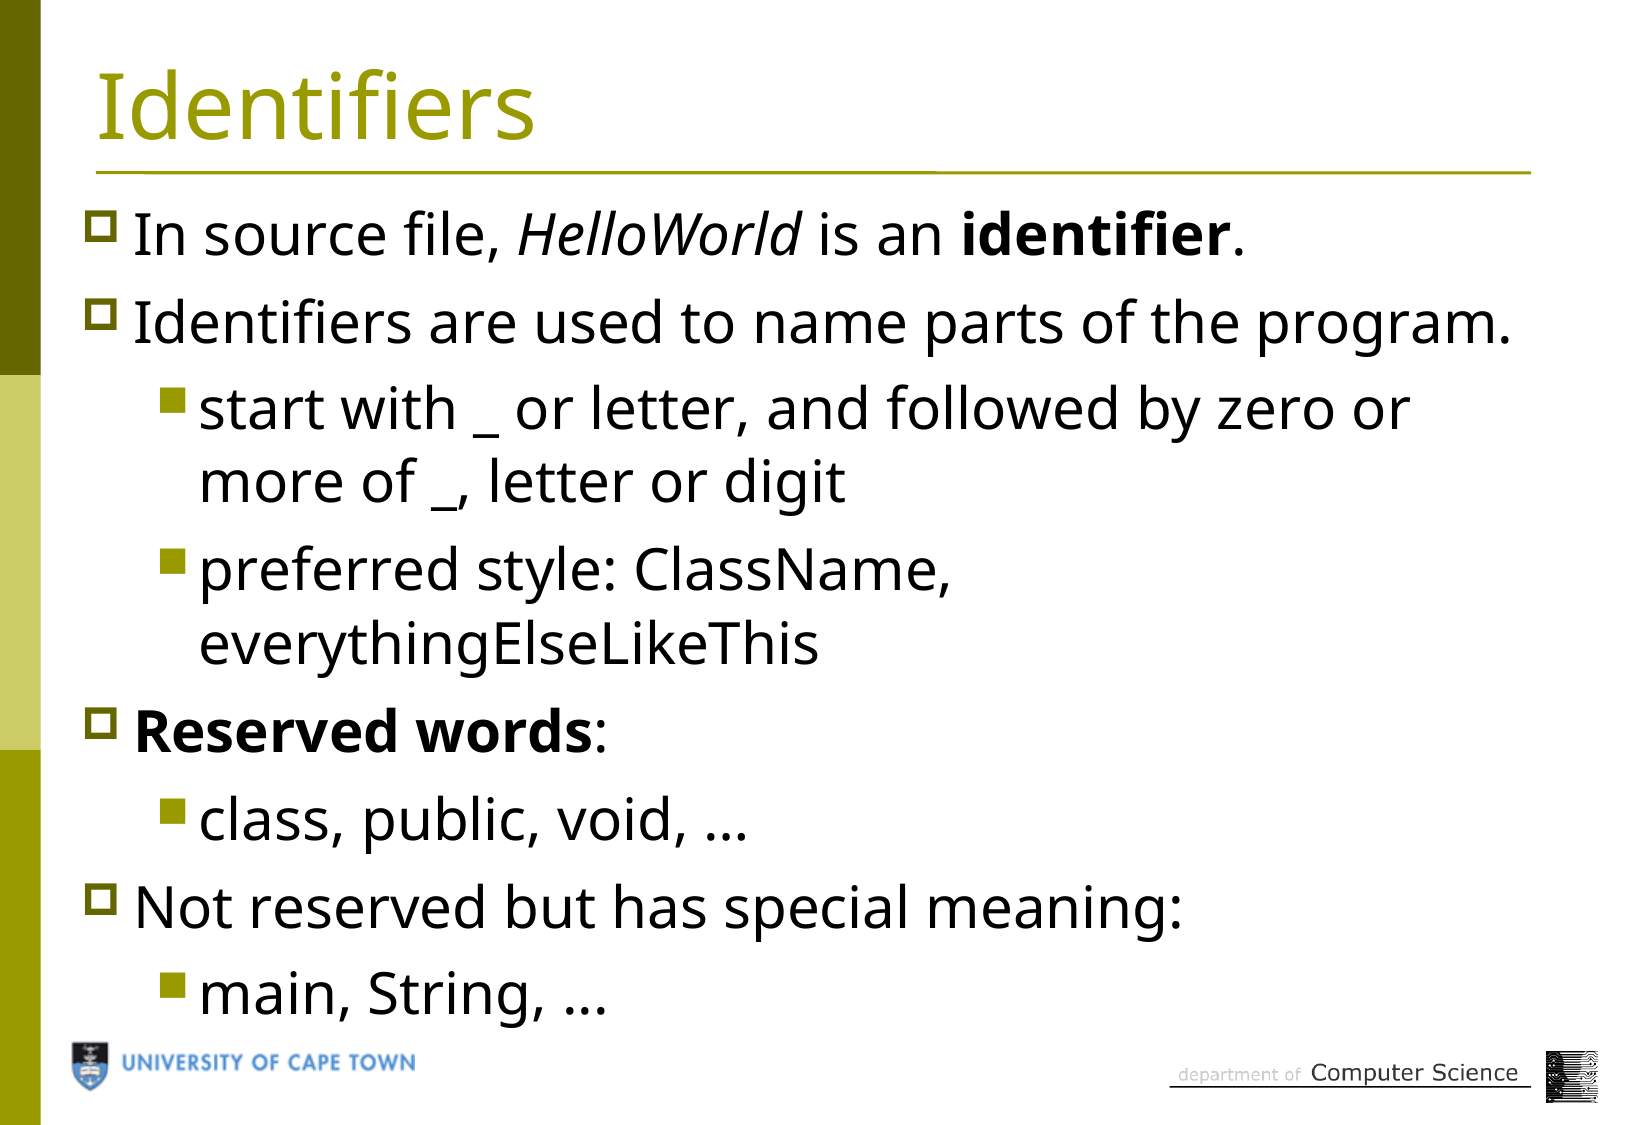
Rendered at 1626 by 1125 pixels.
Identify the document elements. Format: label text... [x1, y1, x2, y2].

text_box In source file, HelloWorld is an identifier. Identifiers are used to name parts of the program. start with _ or letter, and followed by zero or more of _, letter or digit preferred style: ClassName, everythingElseLikeThis Reserved words: class, public, void, … Not reserved but has special meaning: main, String, ... [81, 196, 1543, 974]
picture [1169, 1043, 1532, 1091]
picture [61, 1024, 415, 1103]
title Identifiers [81, 37, 1543, 180]
picture [1546, 1051, 1598, 1103]
